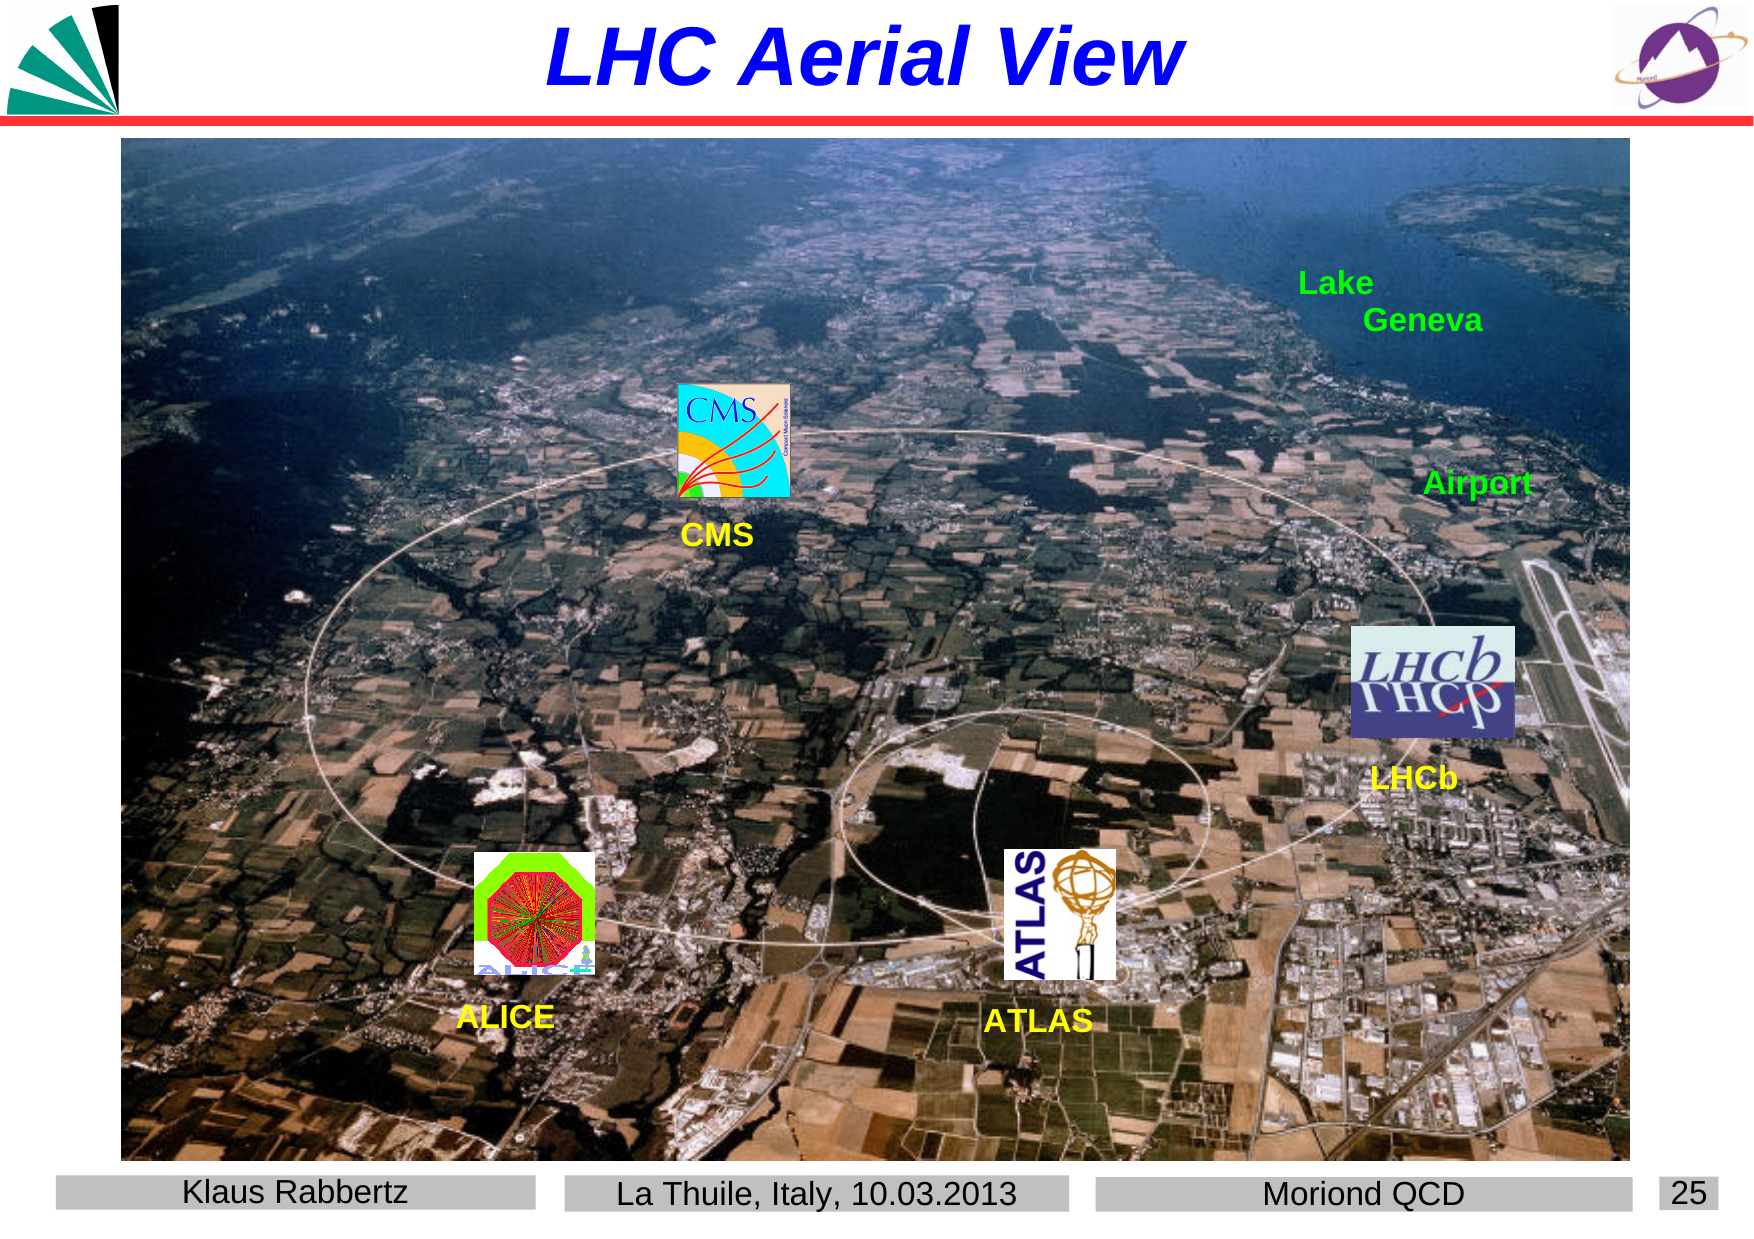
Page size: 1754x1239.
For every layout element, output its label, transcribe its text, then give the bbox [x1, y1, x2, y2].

text_box ATLAS [971, 996, 1192, 1078]
text_box Airport [1410, 458, 1633, 540]
picture [1611, 5, 1748, 110]
picture [7, 5, 119, 116]
text_box LHCb [1358, 753, 1545, 835]
picture [121, 138, 1630, 1162]
title LHC Aerial View [123, 0, 1606, 114]
text_box ALICE [443, 993, 648, 1075]
text_box CMS [668, 510, 831, 592]
text_box Lake Geneva [1286, 258, 1632, 402]
